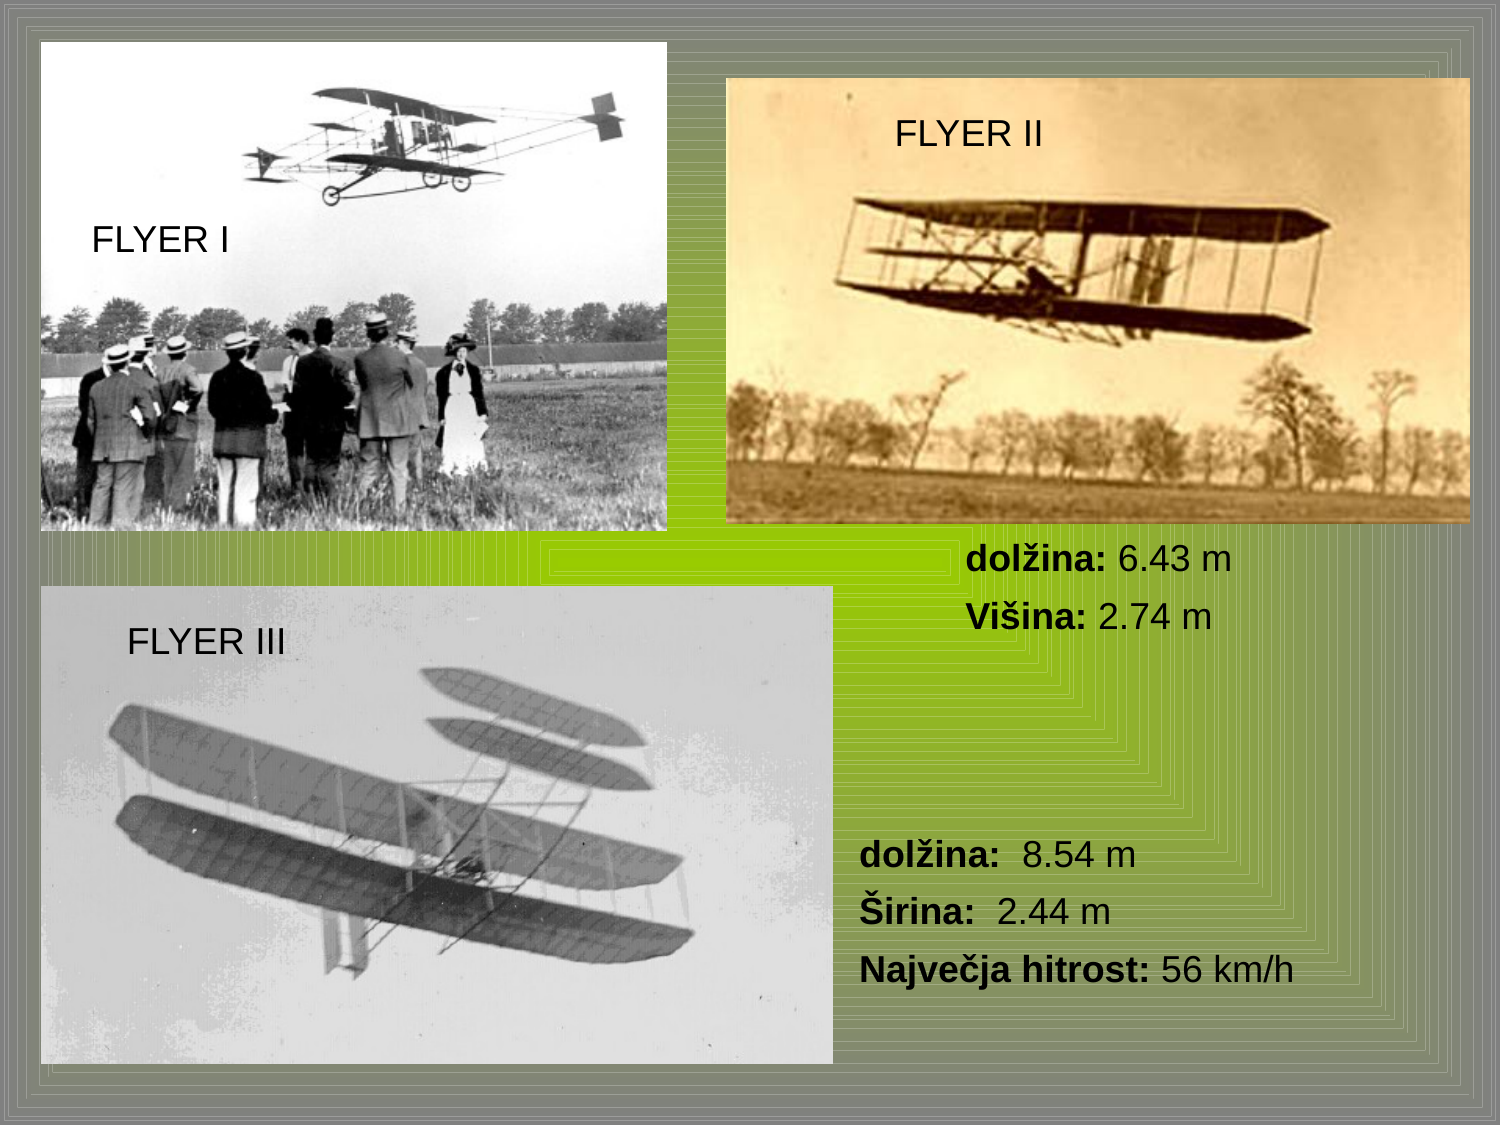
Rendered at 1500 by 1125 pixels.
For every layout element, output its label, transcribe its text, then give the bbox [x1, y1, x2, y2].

text_box FLYER I [76, 207, 396, 268]
text_box FLYER III [112, 609, 361, 727]
text_box dolžina: 8.54 m Širina: 2.44 m Največja hitrost: 56 km/h [844, 822, 1447, 1055]
text_box FLYER II [879, 101, 1258, 220]
picture [41, 42, 667, 531]
picture [726, 78, 1470, 524]
picture [41, 586, 833, 1064]
text_box dolžina: 6.43 m Višina: 2.74 m [950, 527, 1400, 645]
